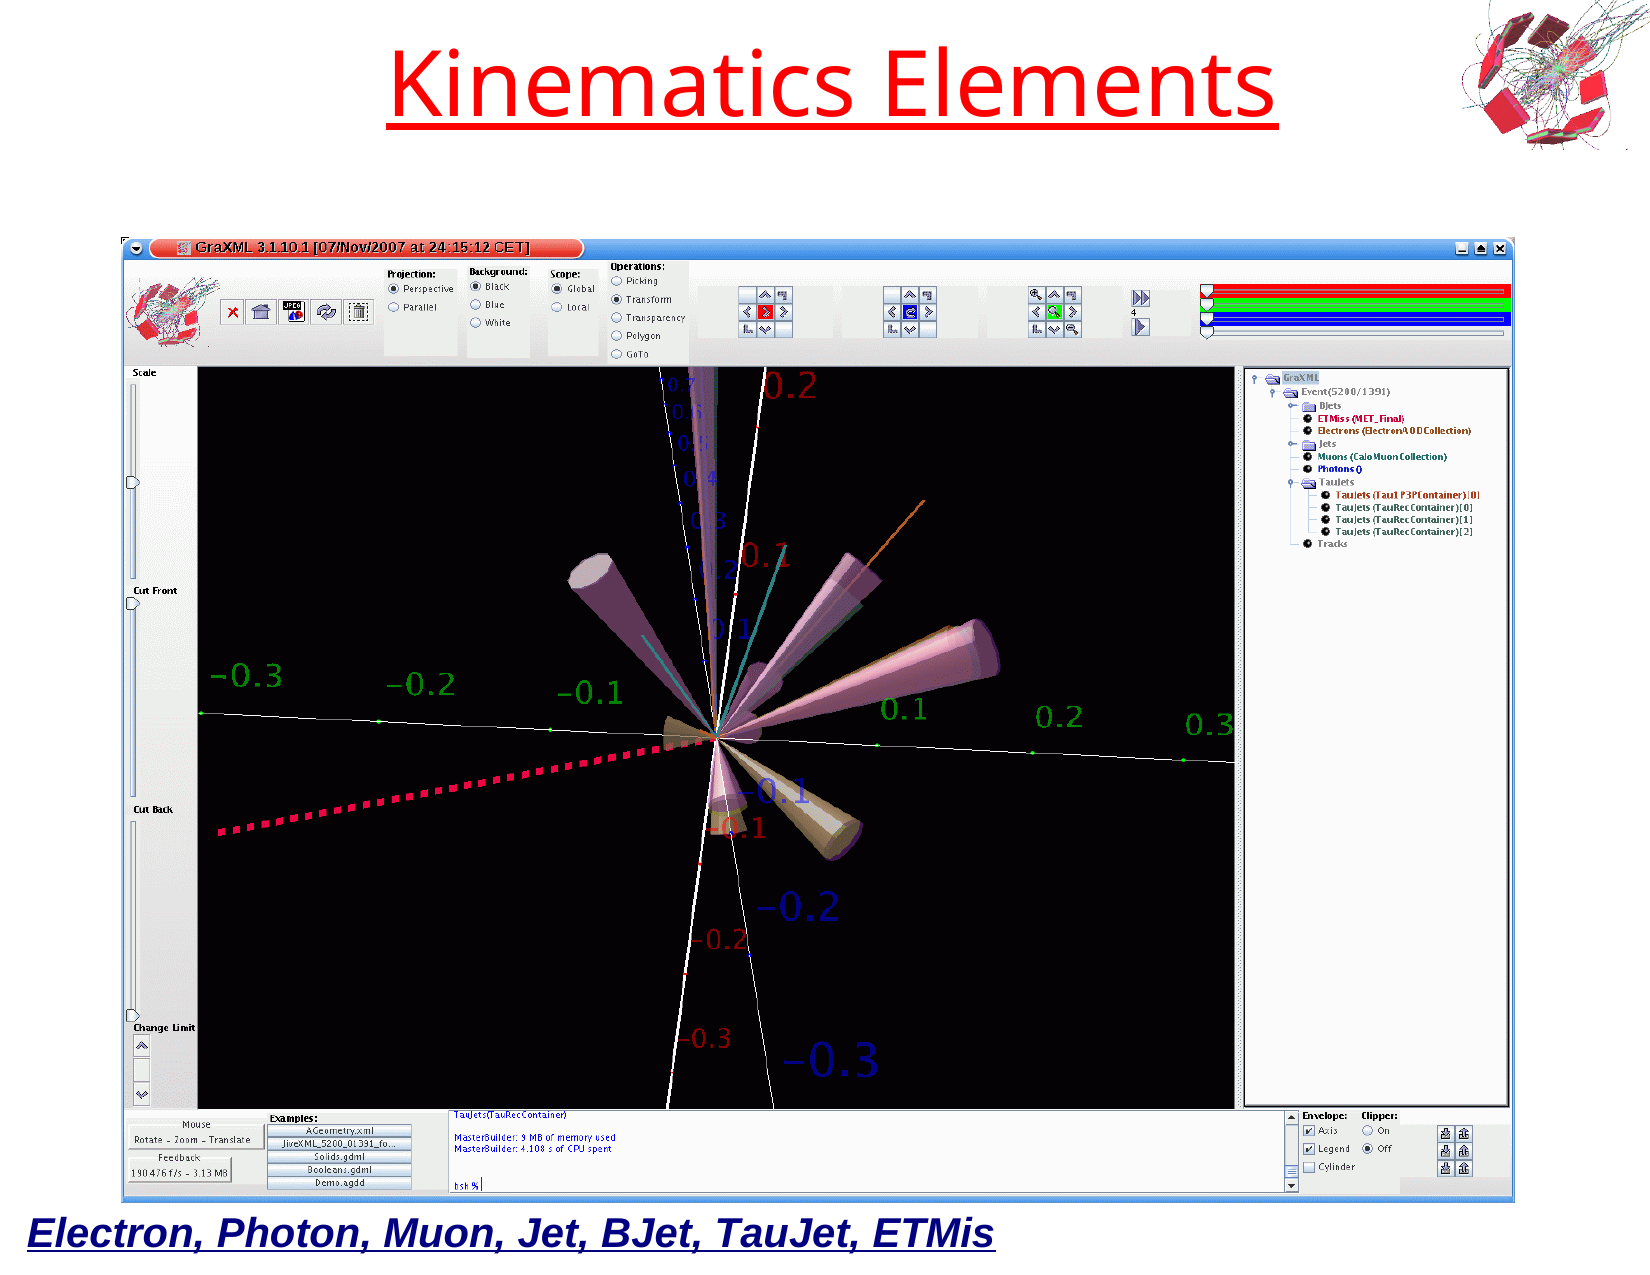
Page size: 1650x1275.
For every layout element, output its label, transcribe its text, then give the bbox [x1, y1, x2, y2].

picture [1462, 0, 1650, 151]
text_box Electron, Photon, Muon, Jet, BJet, TauJet, ETMis [12, 1202, 1089, 1271]
picture [121, 237, 1515, 1203]
title Kinematics Elements [90, 0, 1576, 188]
